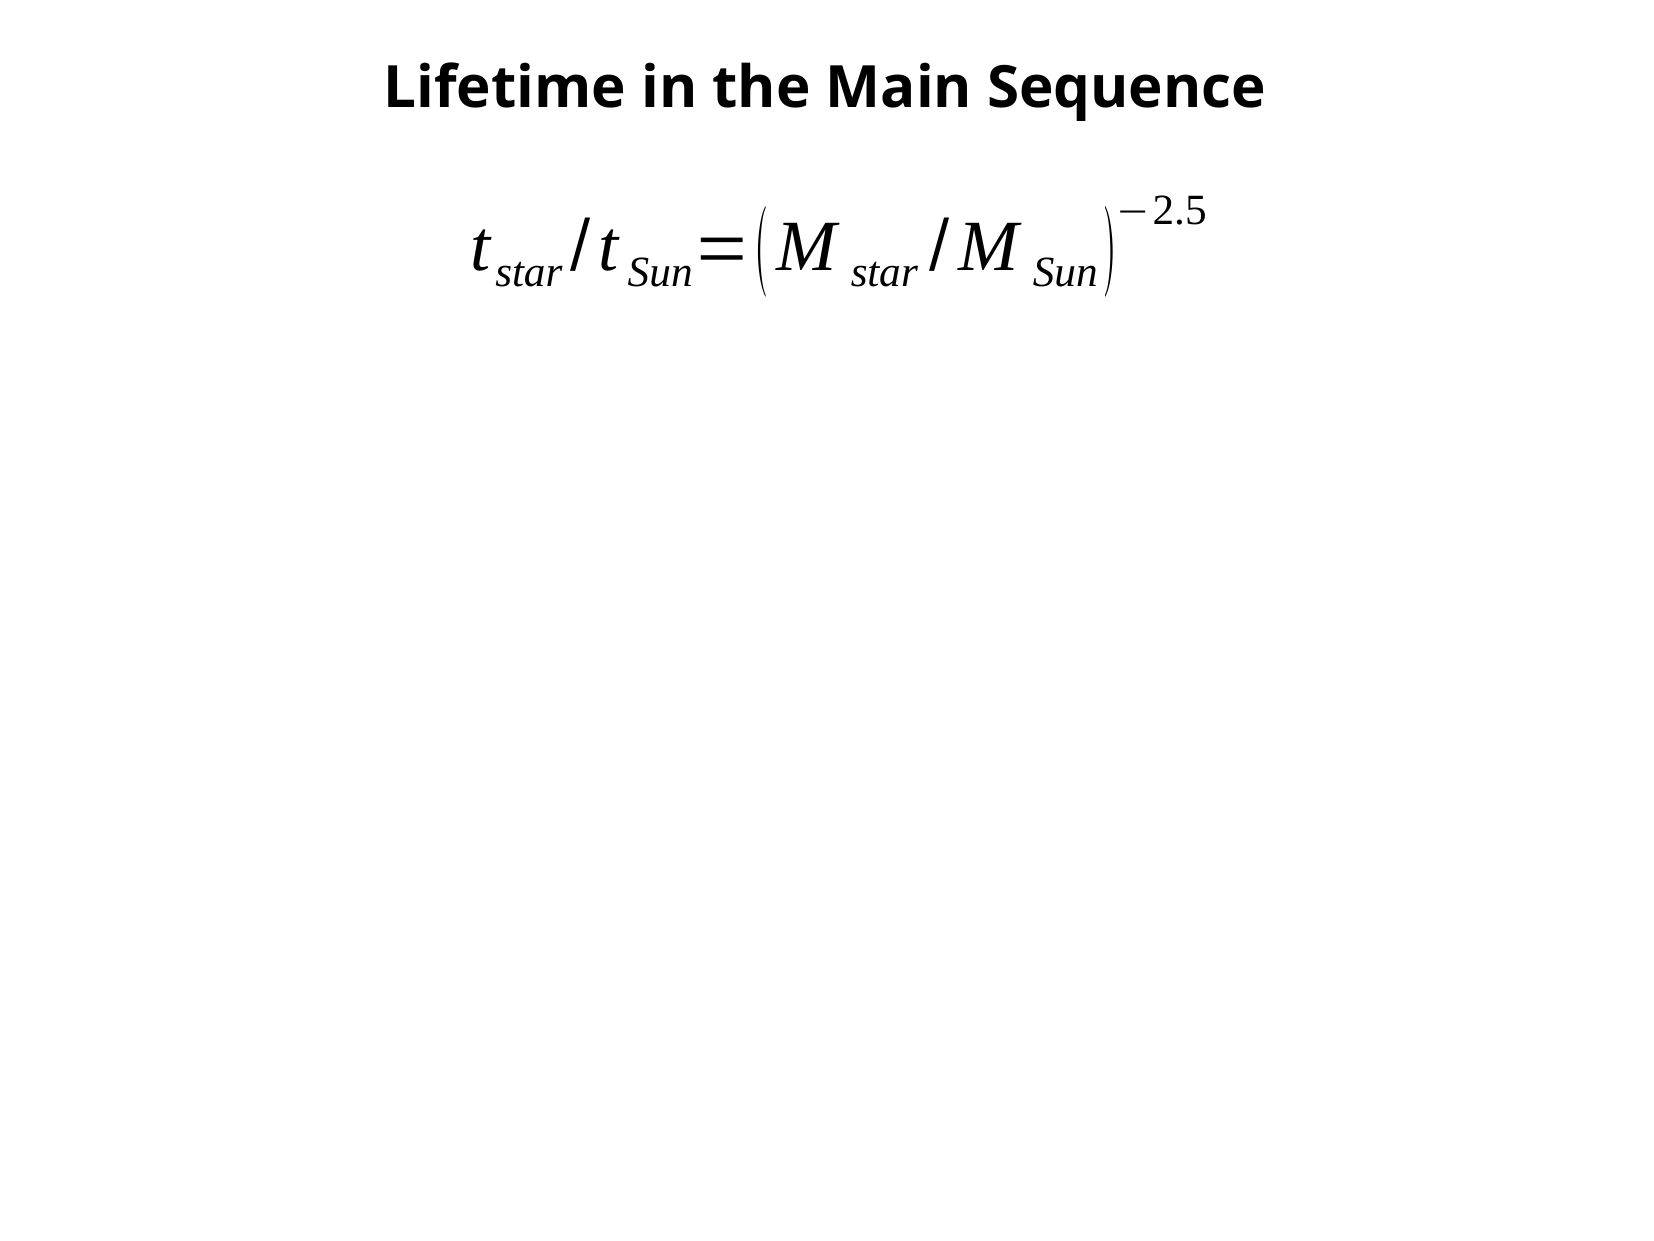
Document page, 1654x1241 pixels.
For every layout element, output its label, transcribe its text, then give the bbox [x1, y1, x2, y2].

chart [450, 187, 1225, 301]
text_box Lifetime in the Main Sequence [0, 37, 1651, 134]
